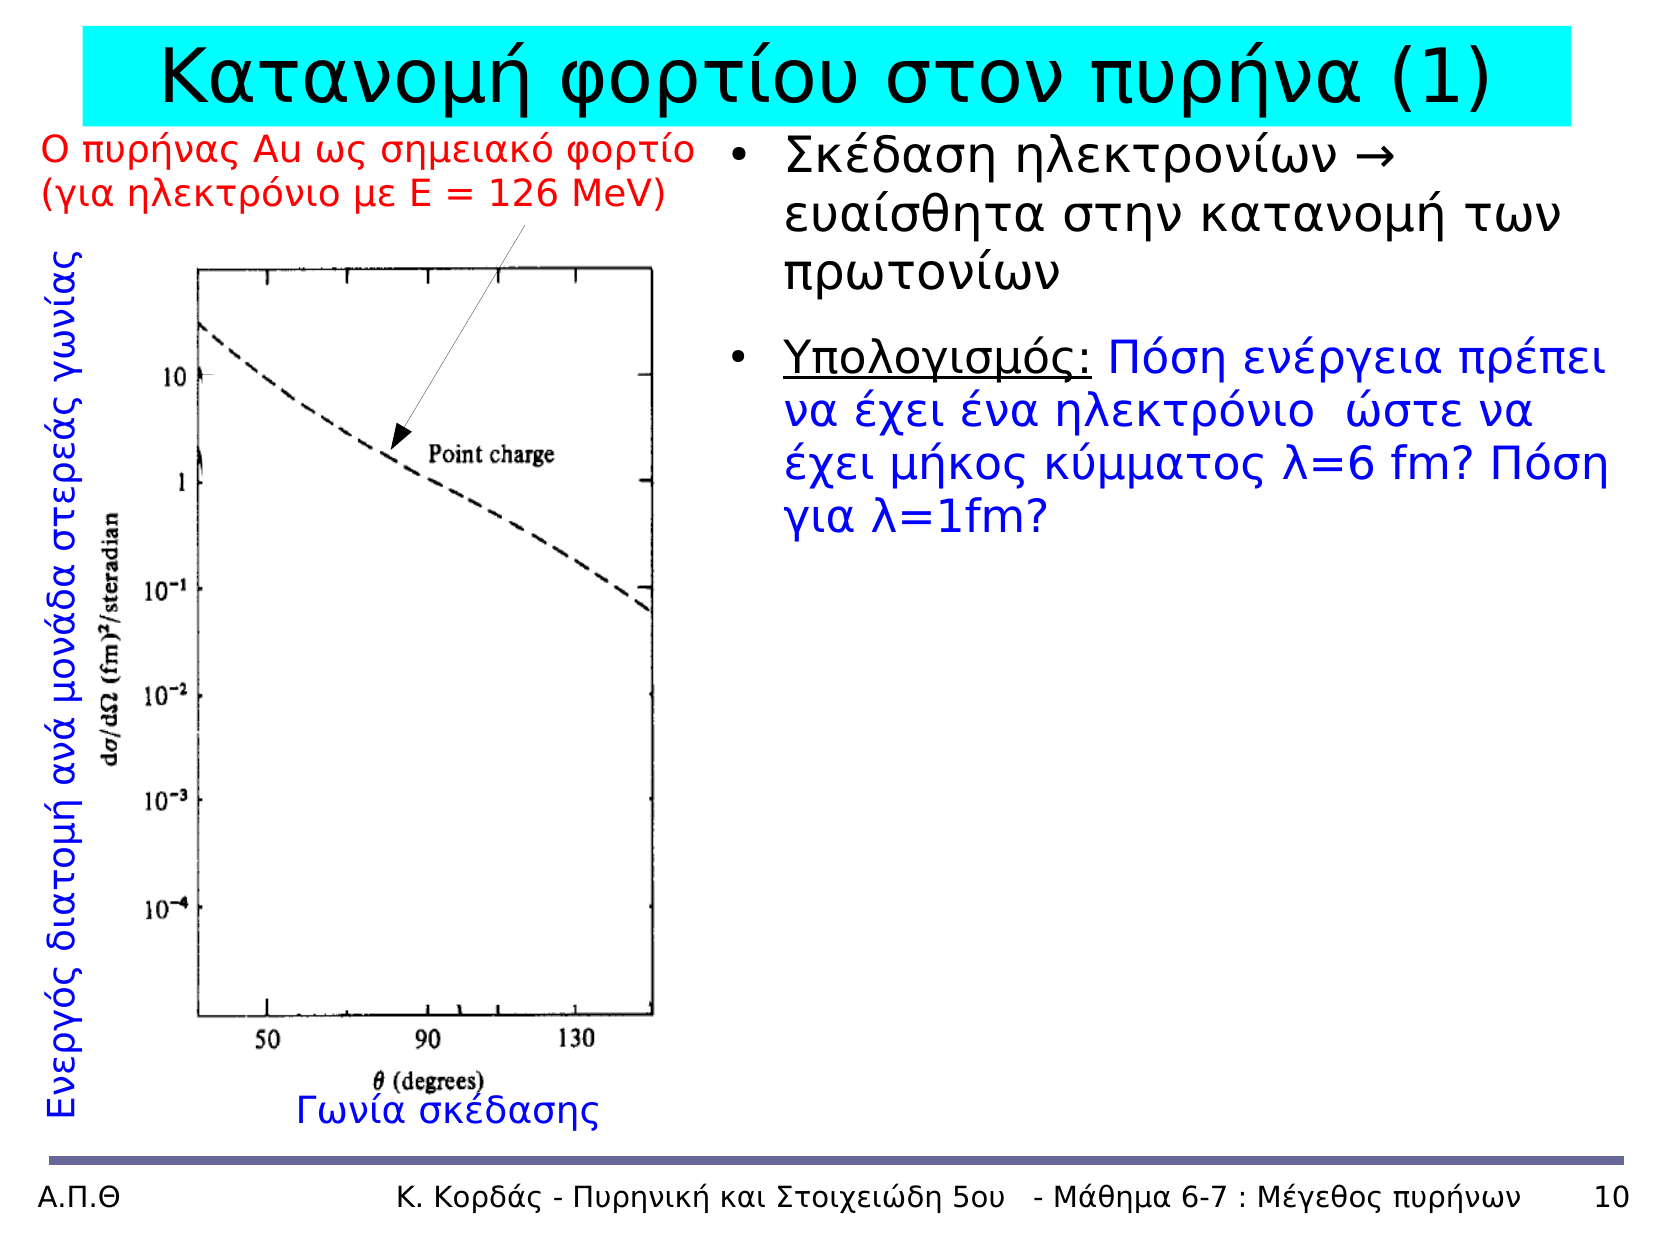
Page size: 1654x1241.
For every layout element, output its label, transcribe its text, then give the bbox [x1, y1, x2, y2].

text_box Γωνία σκέδασης [280, 1081, 656, 1141]
picture [92, 262, 673, 1099]
text_box Ο πυρήνας Au ως σημειακό φορτίο (για ηλεκτρόνιο με Ε = 126 MeV) [25, 120, 747, 224]
title Κατανομή φορτίου στον πυρήνα (1) [82, 25, 1571, 126]
text_box Ενεργός διατομή ανά μονάδα στερεάς γωνίας [32, 224, 92, 1136]
text_box [202, 375, 650, 1011]
list Σκέδαση ηλεκτρονίων → ευαίσθητα στην κατανομή των πρωτονίων Υπολογισμός: Πόση ενέργεια πρέπει να έχει ένα ηλεκτρόνιο ώστε να έχει μήκος κύμματος λ=6 fm? Πόση για λ=1fm? [712, 126, 1613, 1088]
